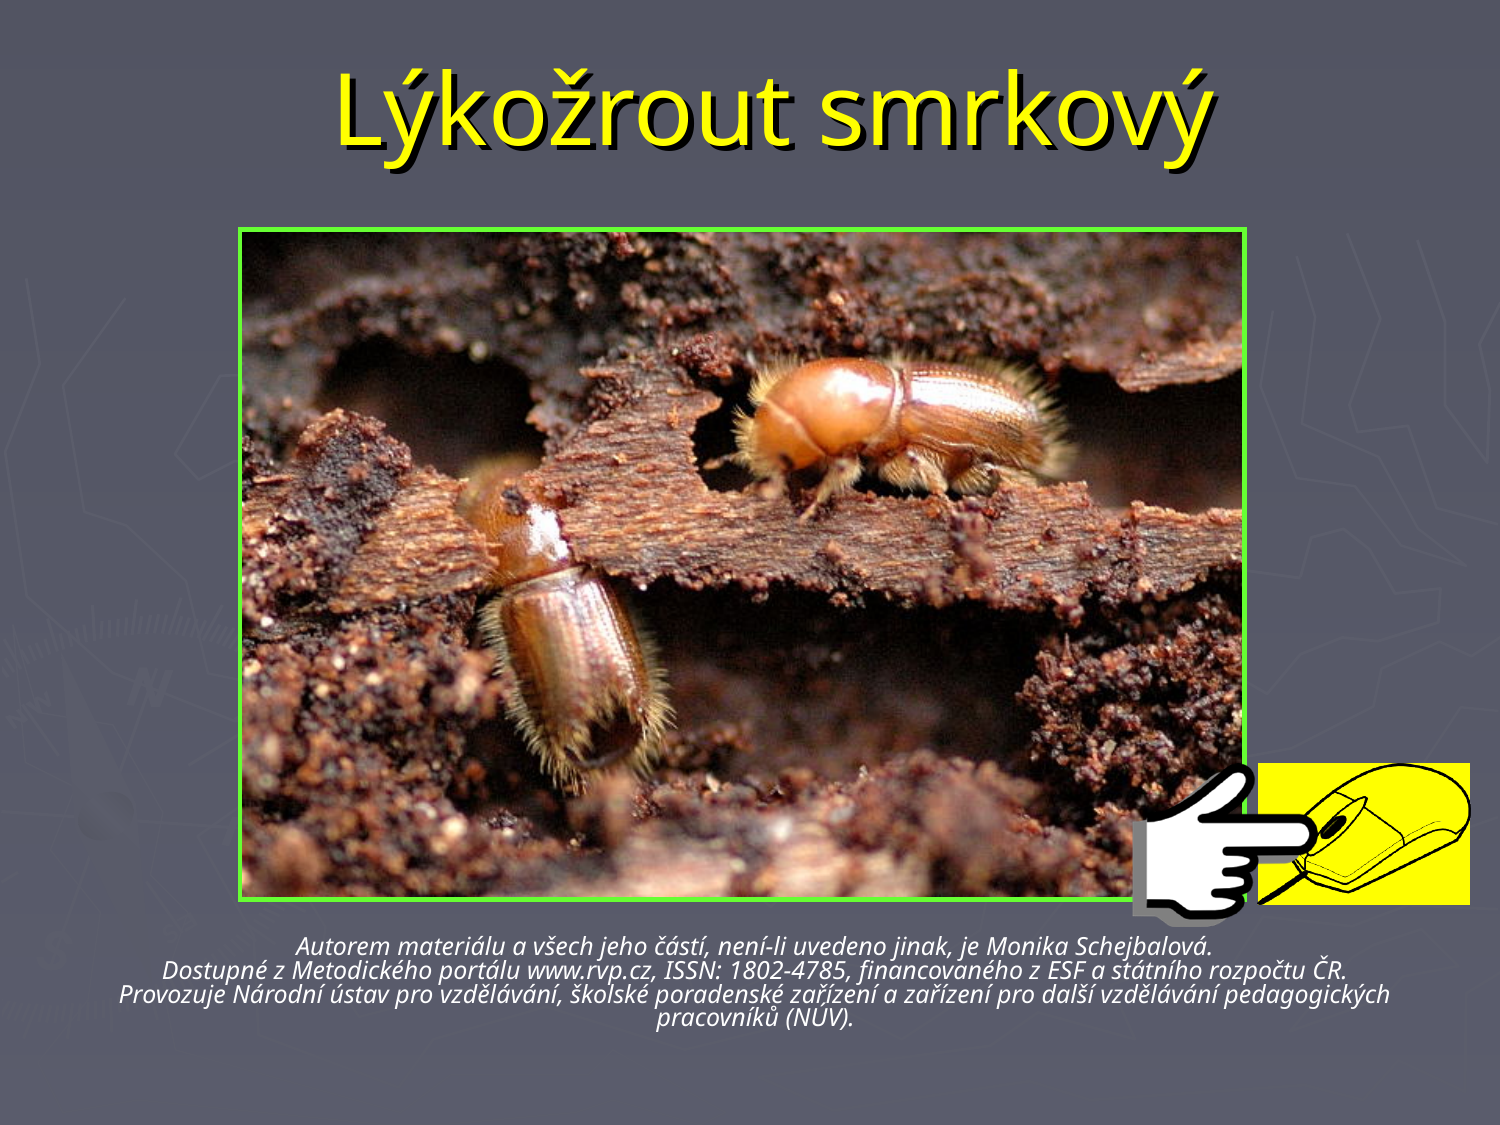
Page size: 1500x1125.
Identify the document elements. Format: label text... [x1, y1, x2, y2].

title Lýkožrout smrkový [135, 37, 1411, 173]
text_box Autorem materiálu a všech jeho částí, není-li uvedeno jinak, je Monika Schejbalová. Dostupné z Metodického portálu www.rvp.cz, ISSN: 1802-4785, financovaného z ESF a státního rozpočtu ČR. Provozuje Národní ústav pro vzdělávání, školské poradenské zařízení a zařízení pro další vzdělávání pedagogických pracovníků (NÚV). [76, 928, 1436, 1070]
picture [242, 231, 1471, 927]
